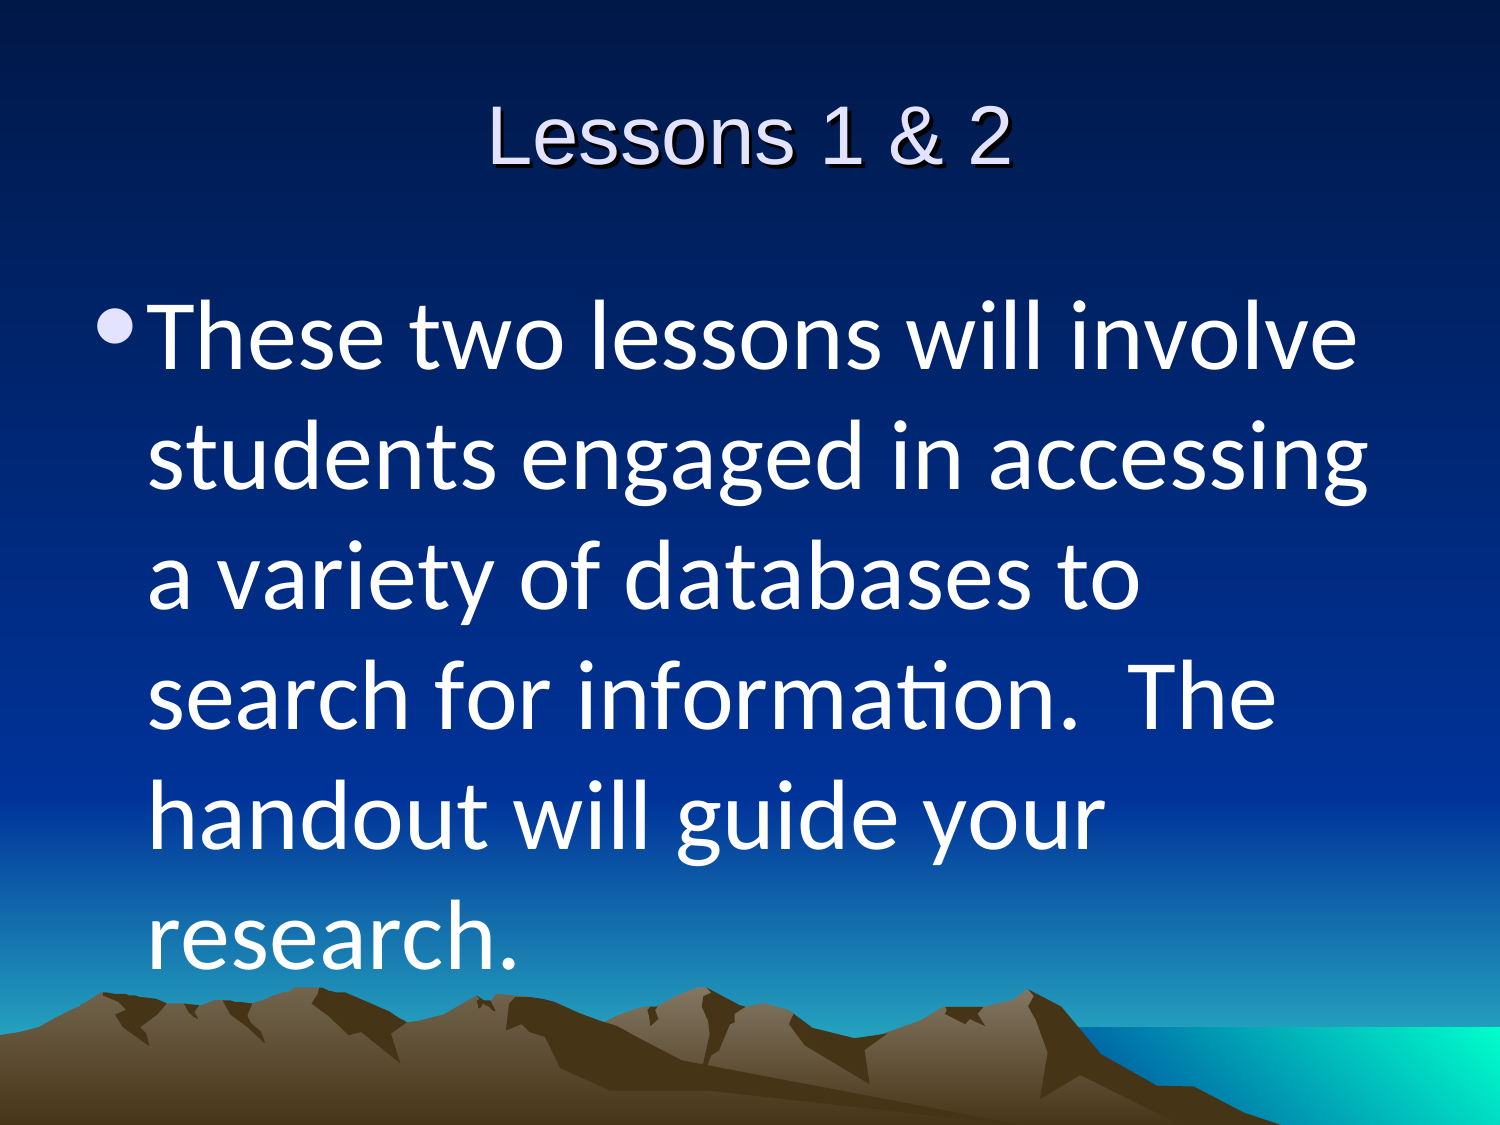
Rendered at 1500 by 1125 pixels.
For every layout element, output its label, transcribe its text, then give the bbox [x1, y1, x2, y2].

list These two lessons will involve students engaged in accessing a variety of databases to search for information. The handout will guide your research. [75, 262, 1426, 1000]
title Lessons 1 & 2 [75, 37, 1426, 225]
